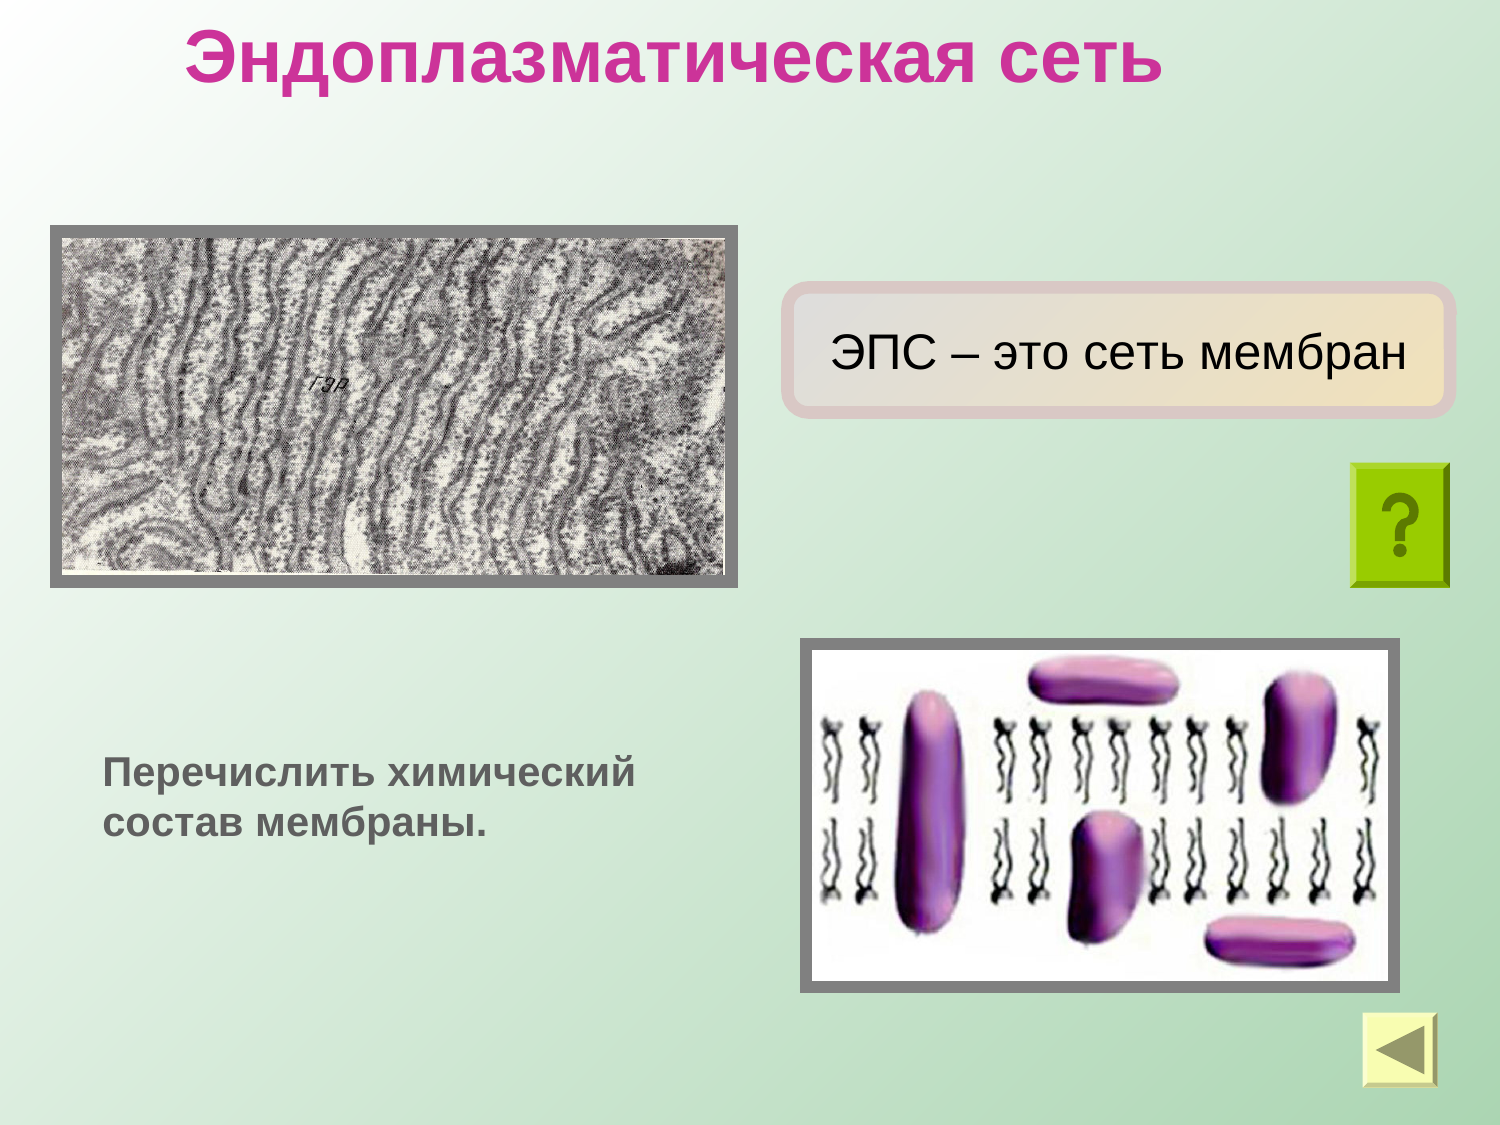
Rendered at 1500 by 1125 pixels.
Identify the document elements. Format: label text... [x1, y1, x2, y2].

text_box ЭПС – это сеть мембран [787, 287, 1451, 413]
text_box [1364, 1012, 1438, 1088]
title Эндоплазматическая сеть [0, 0, 1351, 113]
text_box Перечислить химический состав мембраны. [87, 737, 688, 853]
picture [62, 237, 726, 576]
picture [812, 650, 1388, 981]
text_box [1351, 462, 1450, 588]
